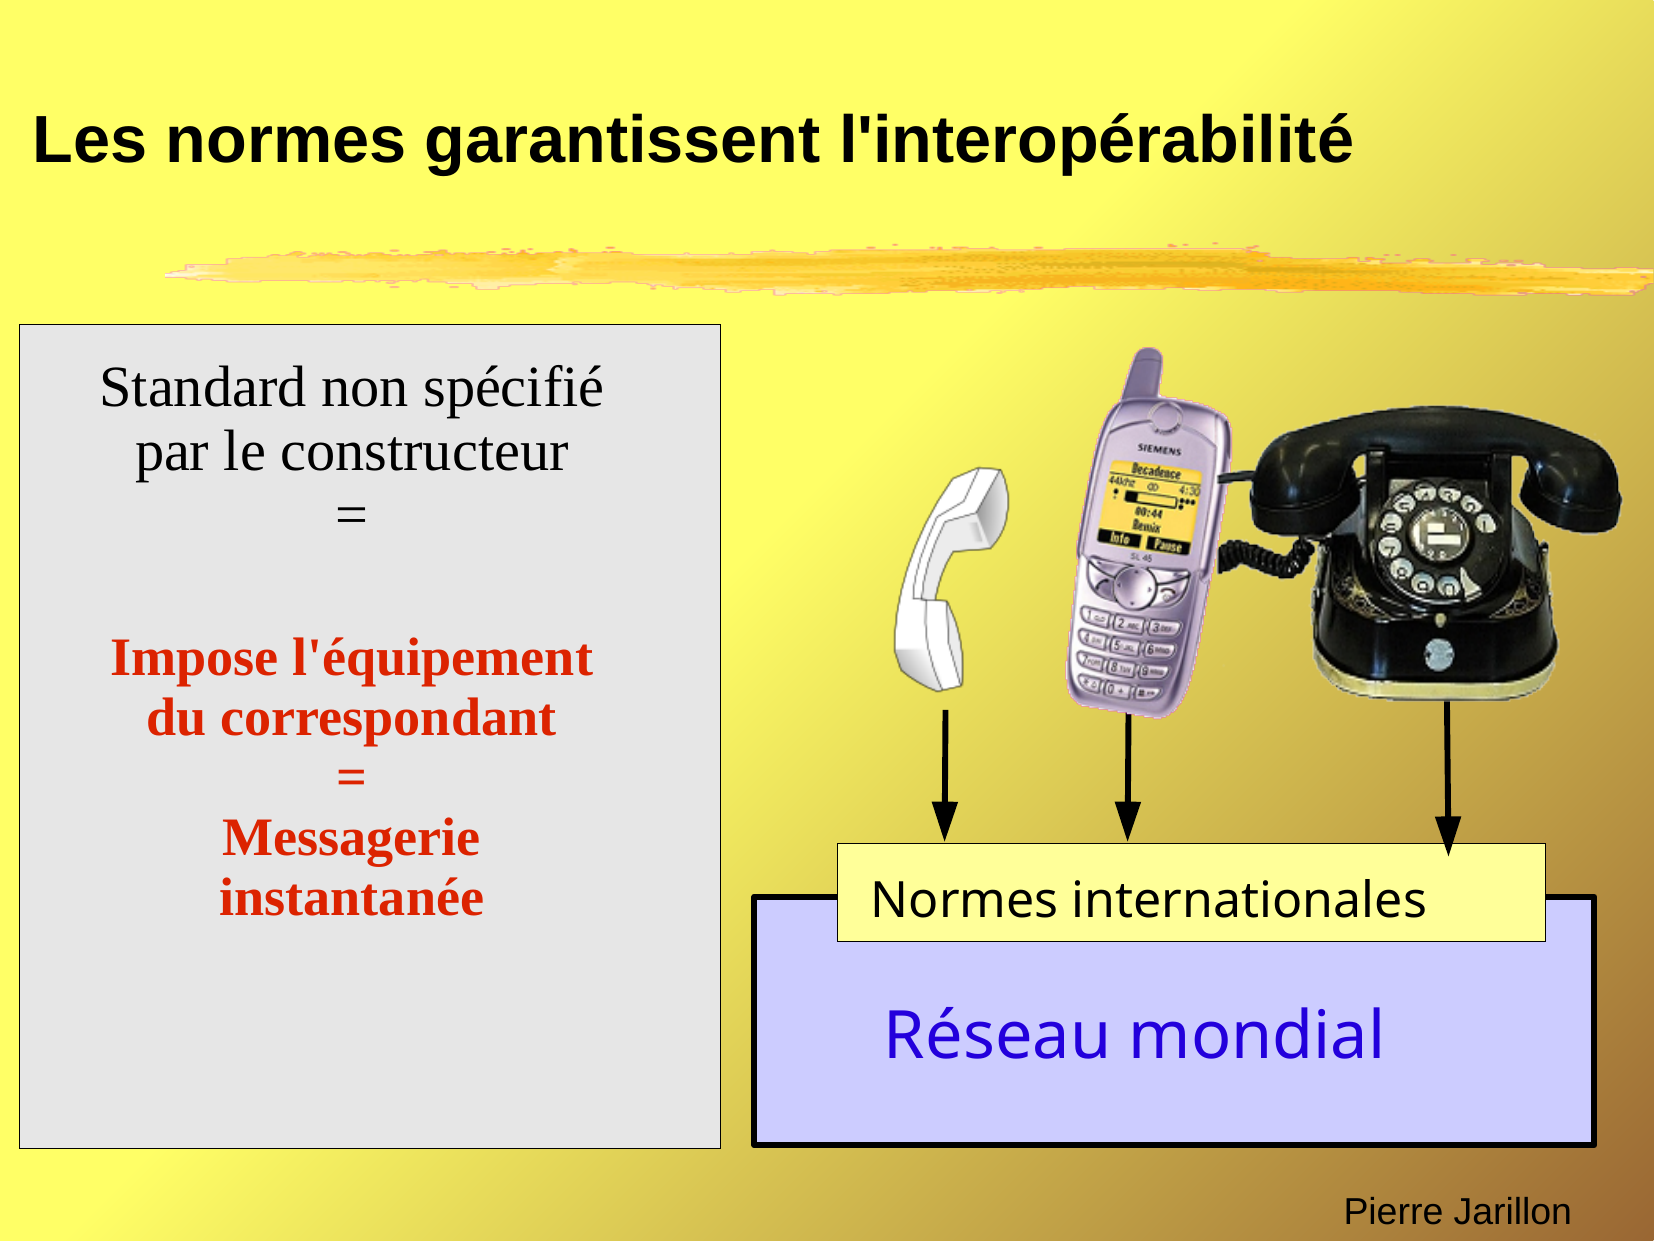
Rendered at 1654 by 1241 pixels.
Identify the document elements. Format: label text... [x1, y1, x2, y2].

picture [165, 237, 1654, 307]
text_box Réseau mondial [869, 979, 1558, 1092]
text_box [754, 843, 1595, 1146]
text_box Standard non spécifié par le constructeur = [84, 346, 680, 635]
text_box Impose l'équipement du correspondant = Messagerie instantanée [95, 635, 657, 1133]
picture [888, 460, 1014, 697]
text_box Les normes garantissent l'interopérabilité [17, 94, 1554, 198]
picture [1058, 340, 1654, 739]
text_box [19, 324, 721, 1149]
text_box Normes internationales [856, 856, 1511, 955]
